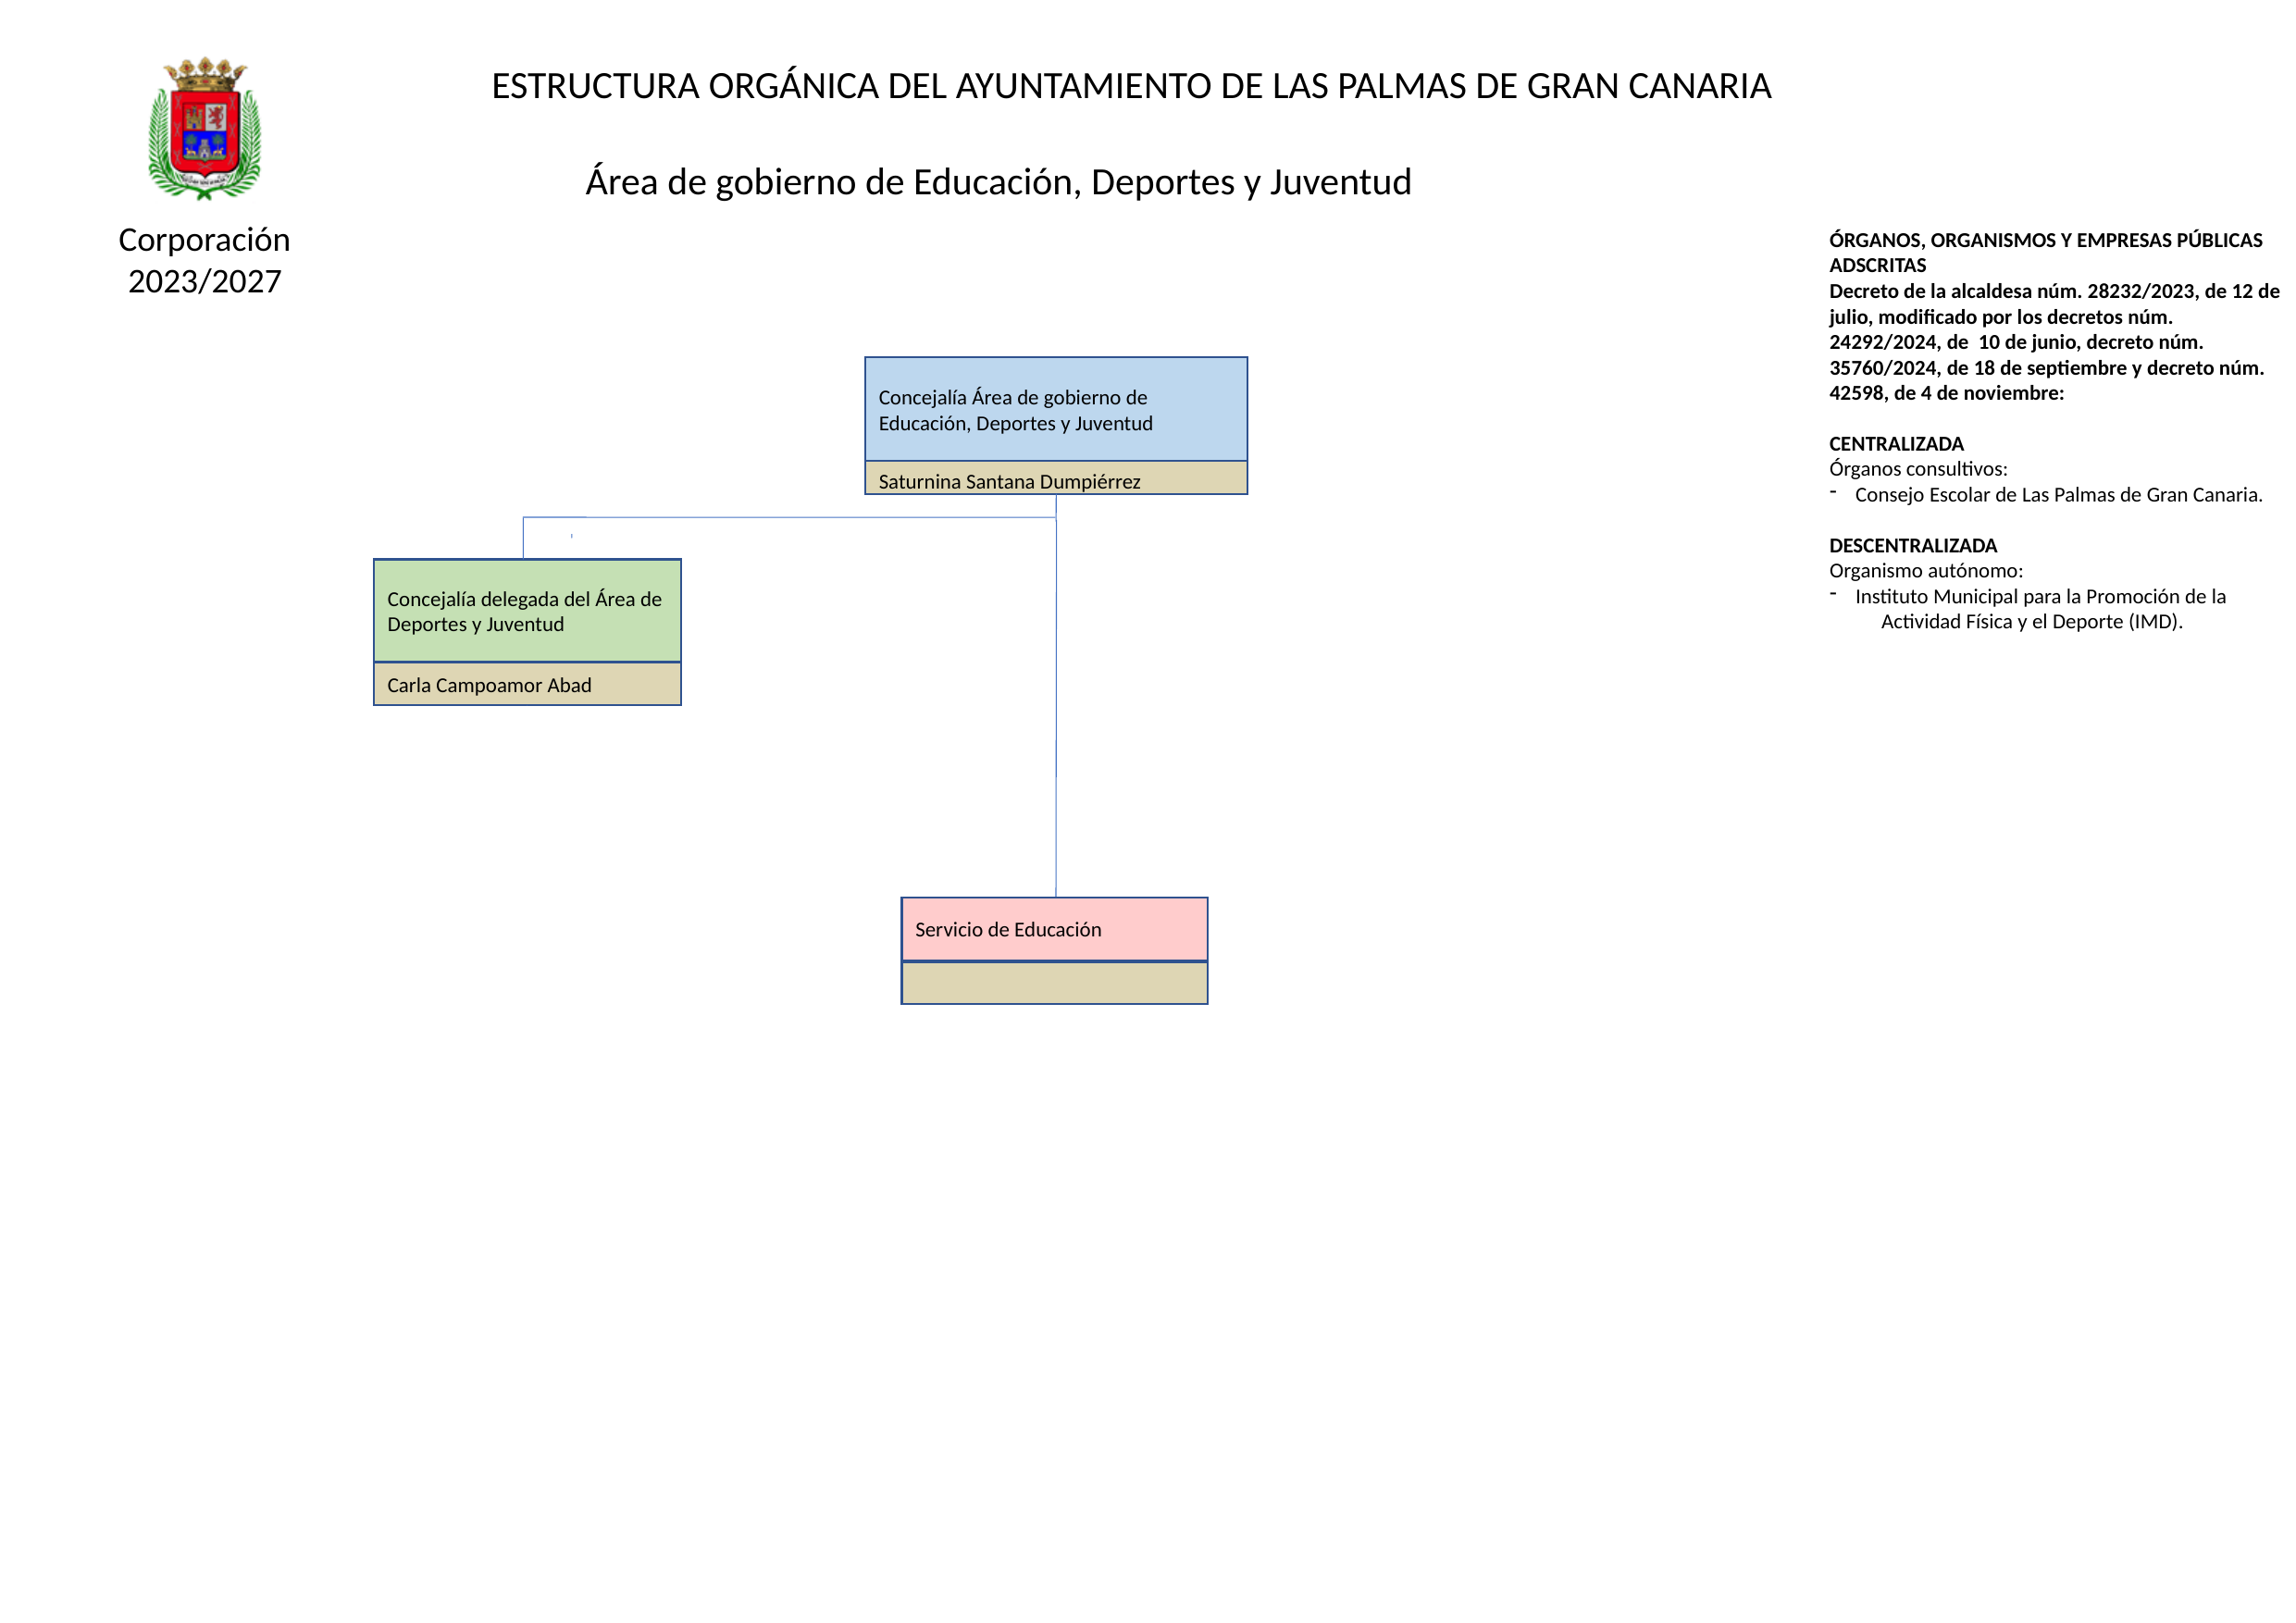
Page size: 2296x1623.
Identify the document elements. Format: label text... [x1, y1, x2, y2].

text_box Concejalía delegada del Área de Deportes y Juventud [374, 559, 681, 663]
picture [146, 53, 263, 204]
text_box ÓRGANOS, ORGANISMOS Y EMPRESAS PÚBLICAS ADSCRITAS Decreto de la alcaldesa núm. 28232/2023, de 12 de julio, modificado por los decretos núm. 24292/2024, de 10 de junio, decreto núm. 35760/2024, de 18 de septiembre y decreto núm. 42598, de 4 de noviembre: CENTRALIZADA Órganos consultivos: Consejo Escolar de Las Palmas de Gran Canaria. DESCENTRALIZADA Organismo autónomo: Instituto Municipal para la Promoción de la Actividad Física y el Deporte (IMD). [1816, 219, 2295, 640]
text_box ESTRUCTURA ORGÁNICA DEL AYUNTAMIENTO DE LAS PALMAS DE GRAN CANARIA [478, 53, 1787, 113]
text_box Carla Campoamor Abad [374, 663, 681, 705]
text_box Concejalía Área de gobierno de Educación, Deportes y Juventud [865, 357, 1247, 461]
text_box Servicio de Educación [901, 898, 1208, 960]
text_box Área de gobierno de Educación, Deportes y Juventud [572, 149, 1459, 209]
text_box Saturnina Santana Dumpiérrez [865, 461, 1247, 494]
text_box [901, 961, 1208, 1004]
text_box Corporación 2023/2027 [82, 209, 328, 306]
